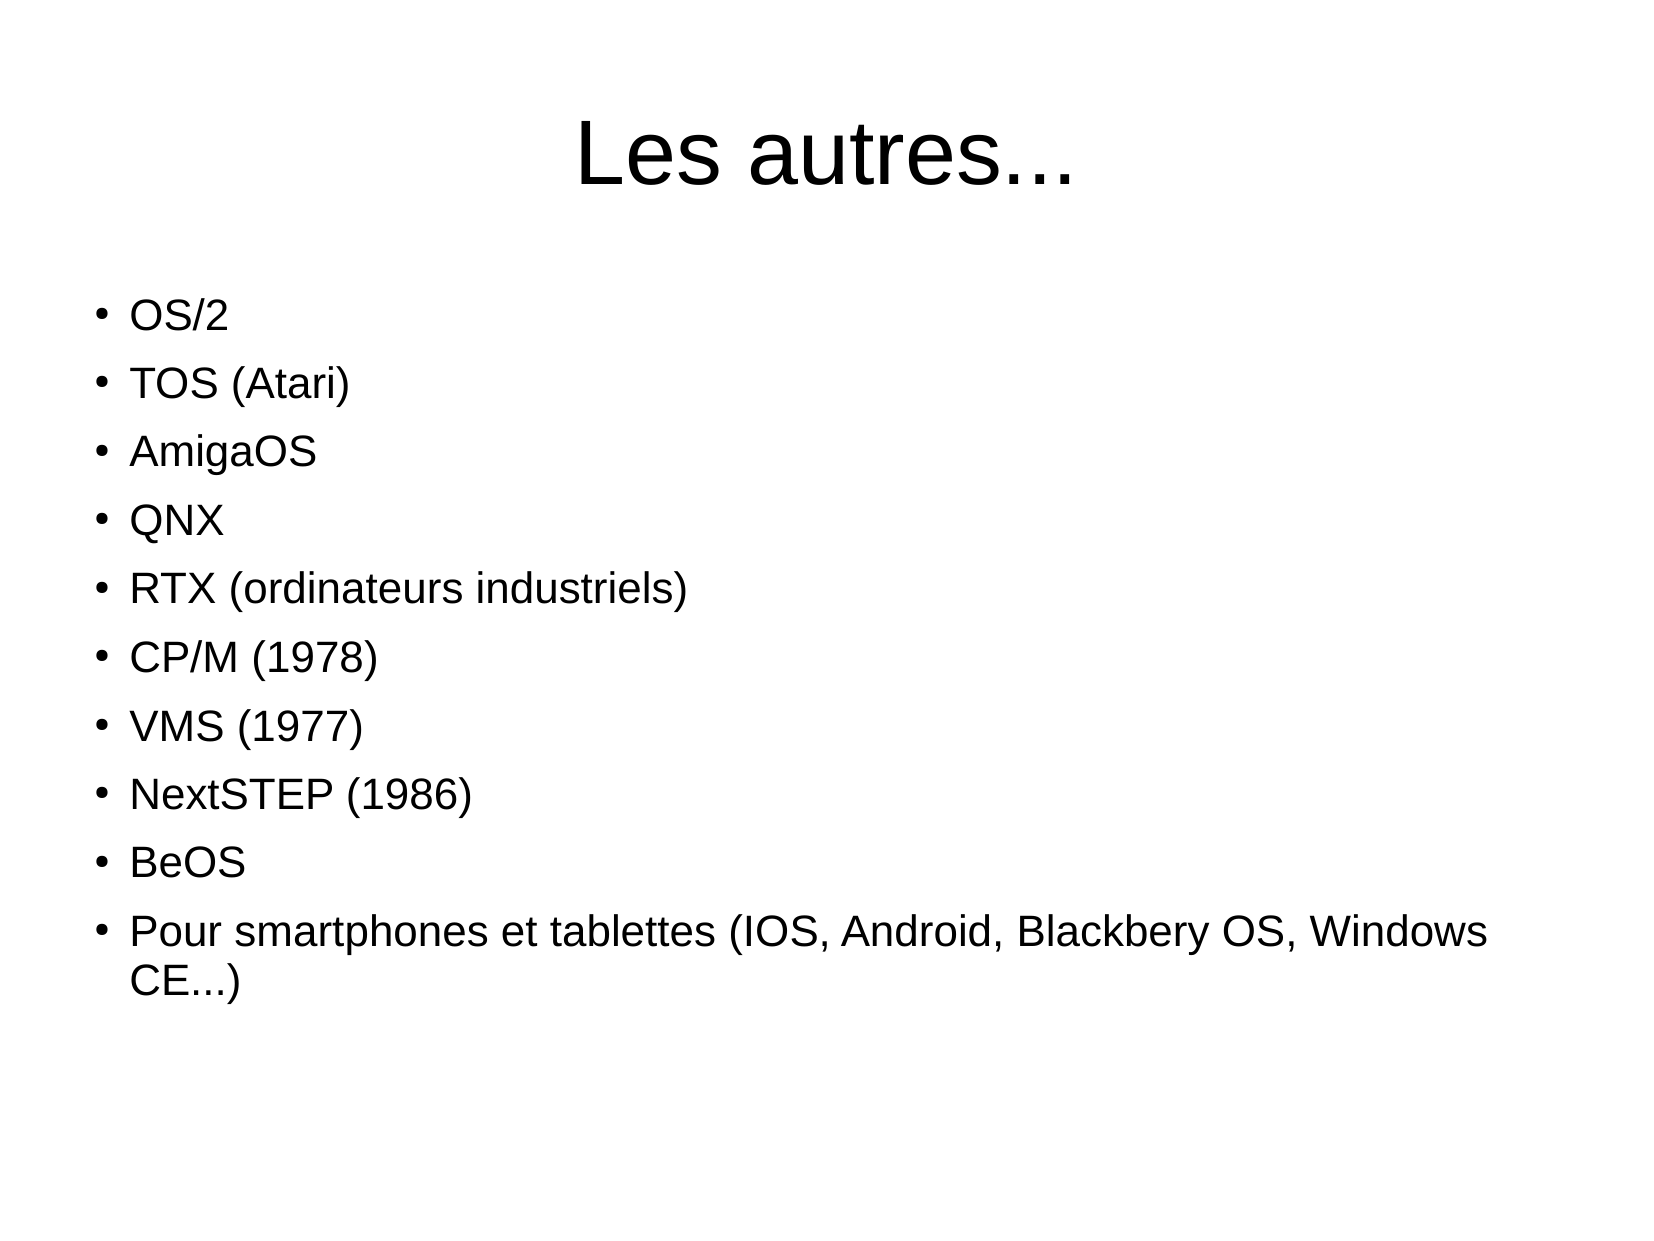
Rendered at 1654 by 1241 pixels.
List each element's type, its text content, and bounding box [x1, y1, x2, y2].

title Les autres... [82, 49, 1571, 257]
list OS/2 TOS (Atari) AmigaOS QNX RTX (ordinateurs industriels) CP/M (1978) VMS (1977) NextSTEP (1986) BeOS Pour smartphones et tablettes (IOS, Android, Blackbery OS, Windows CE...) [82, 290, 1571, 1010]
